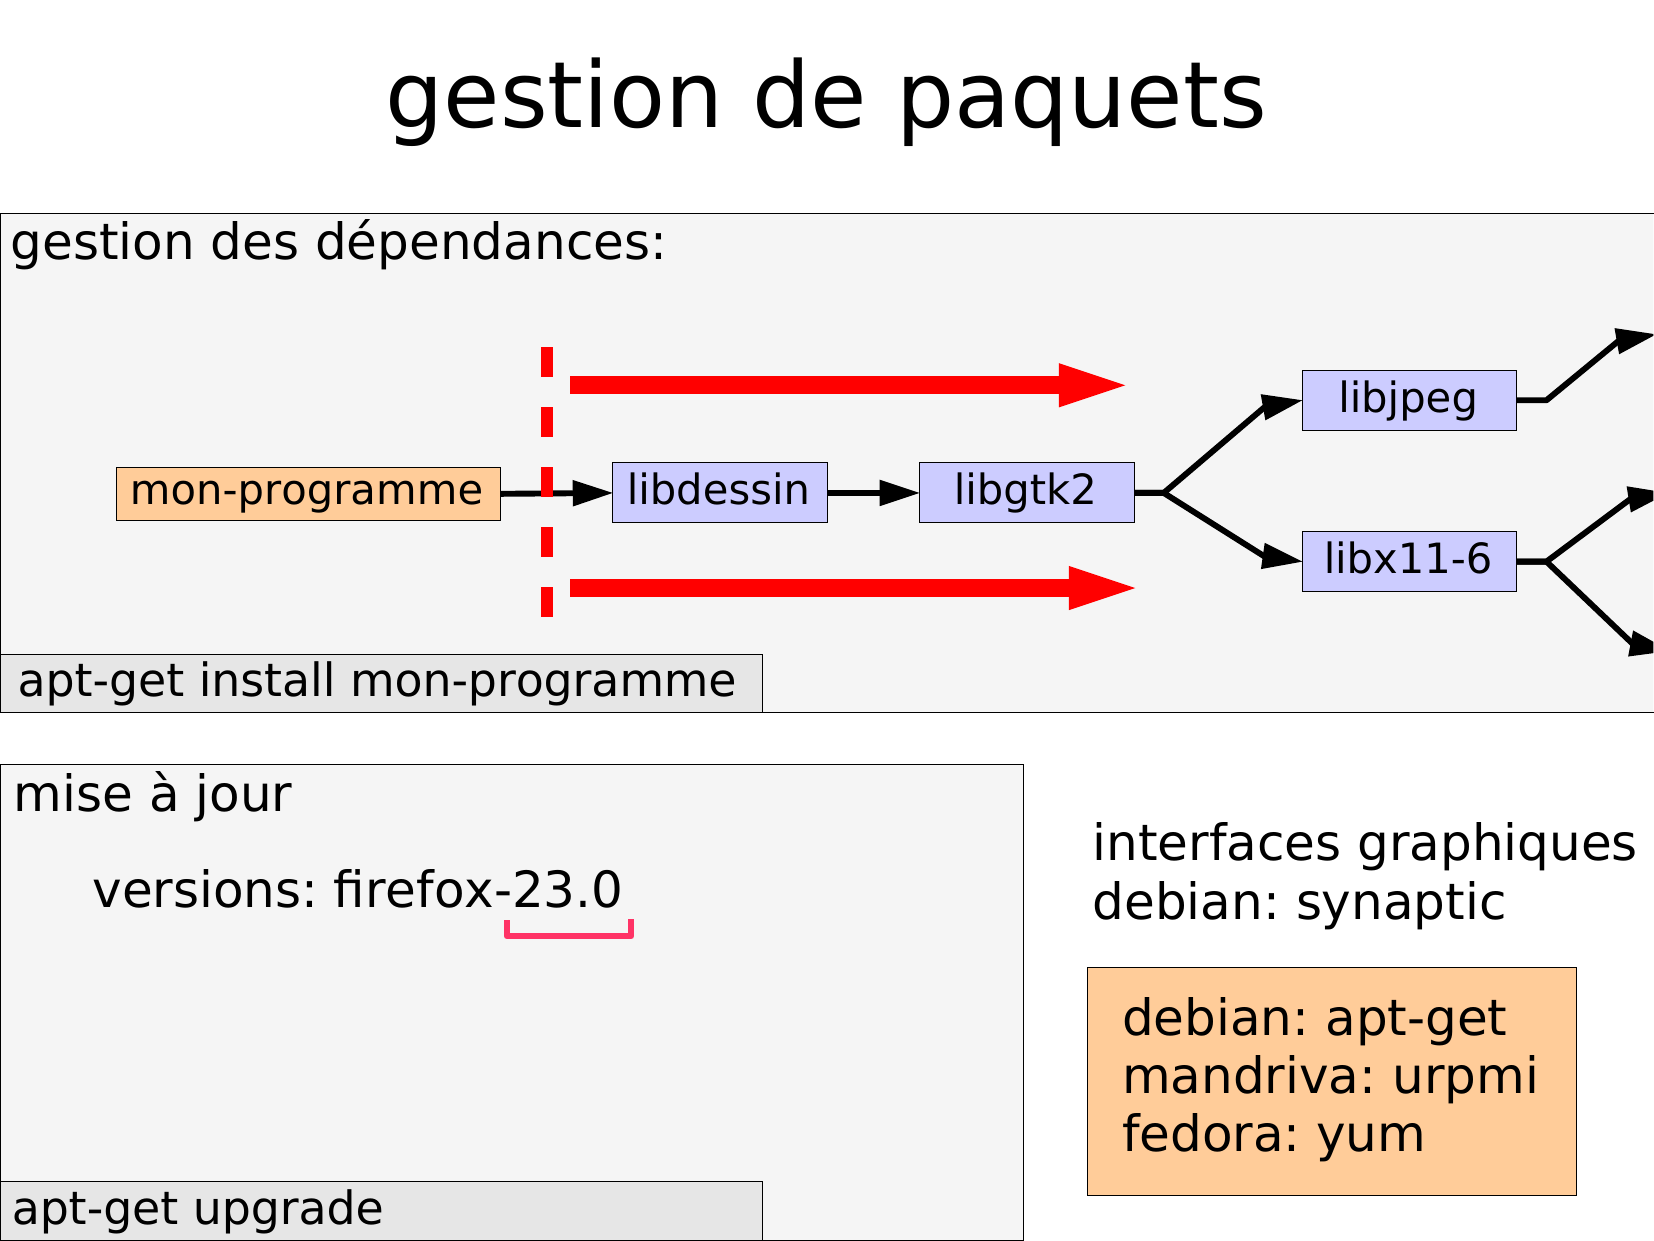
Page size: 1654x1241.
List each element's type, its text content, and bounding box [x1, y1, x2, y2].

text_box mon-programme [129, 465, 484, 519]
text_box gestion des dépendances: [10, 213, 668, 272]
text_box mise à jour [13, 764, 293, 823]
text_box apt-get install mon-programme [17, 654, 738, 713]
text_box apt-get upgrade [11, 1181, 485, 1241]
text_box [0, 764, 1024, 1241]
title gestion de paquets [136, 34, 1518, 158]
text_box libjpeg [1338, 373, 1479, 428]
text_box [1087, 967, 1577, 1196]
text_box debian: apt-get mandriva: urpmi fedora: yum [1122, 988, 1540, 1222]
text_box libx11-6 [1323, 534, 1493, 589]
text_box [0, 213, 1654, 713]
text_box interfaces graphiques debian: synaptic [1092, 814, 1654, 931]
text_box [1553, 501, 1654, 641]
text_box libdessin [626, 466, 811, 520]
text_box libgtk2 [953, 466, 1098, 520]
text_box versions: firefox-23.0 [92, 861, 725, 978]
